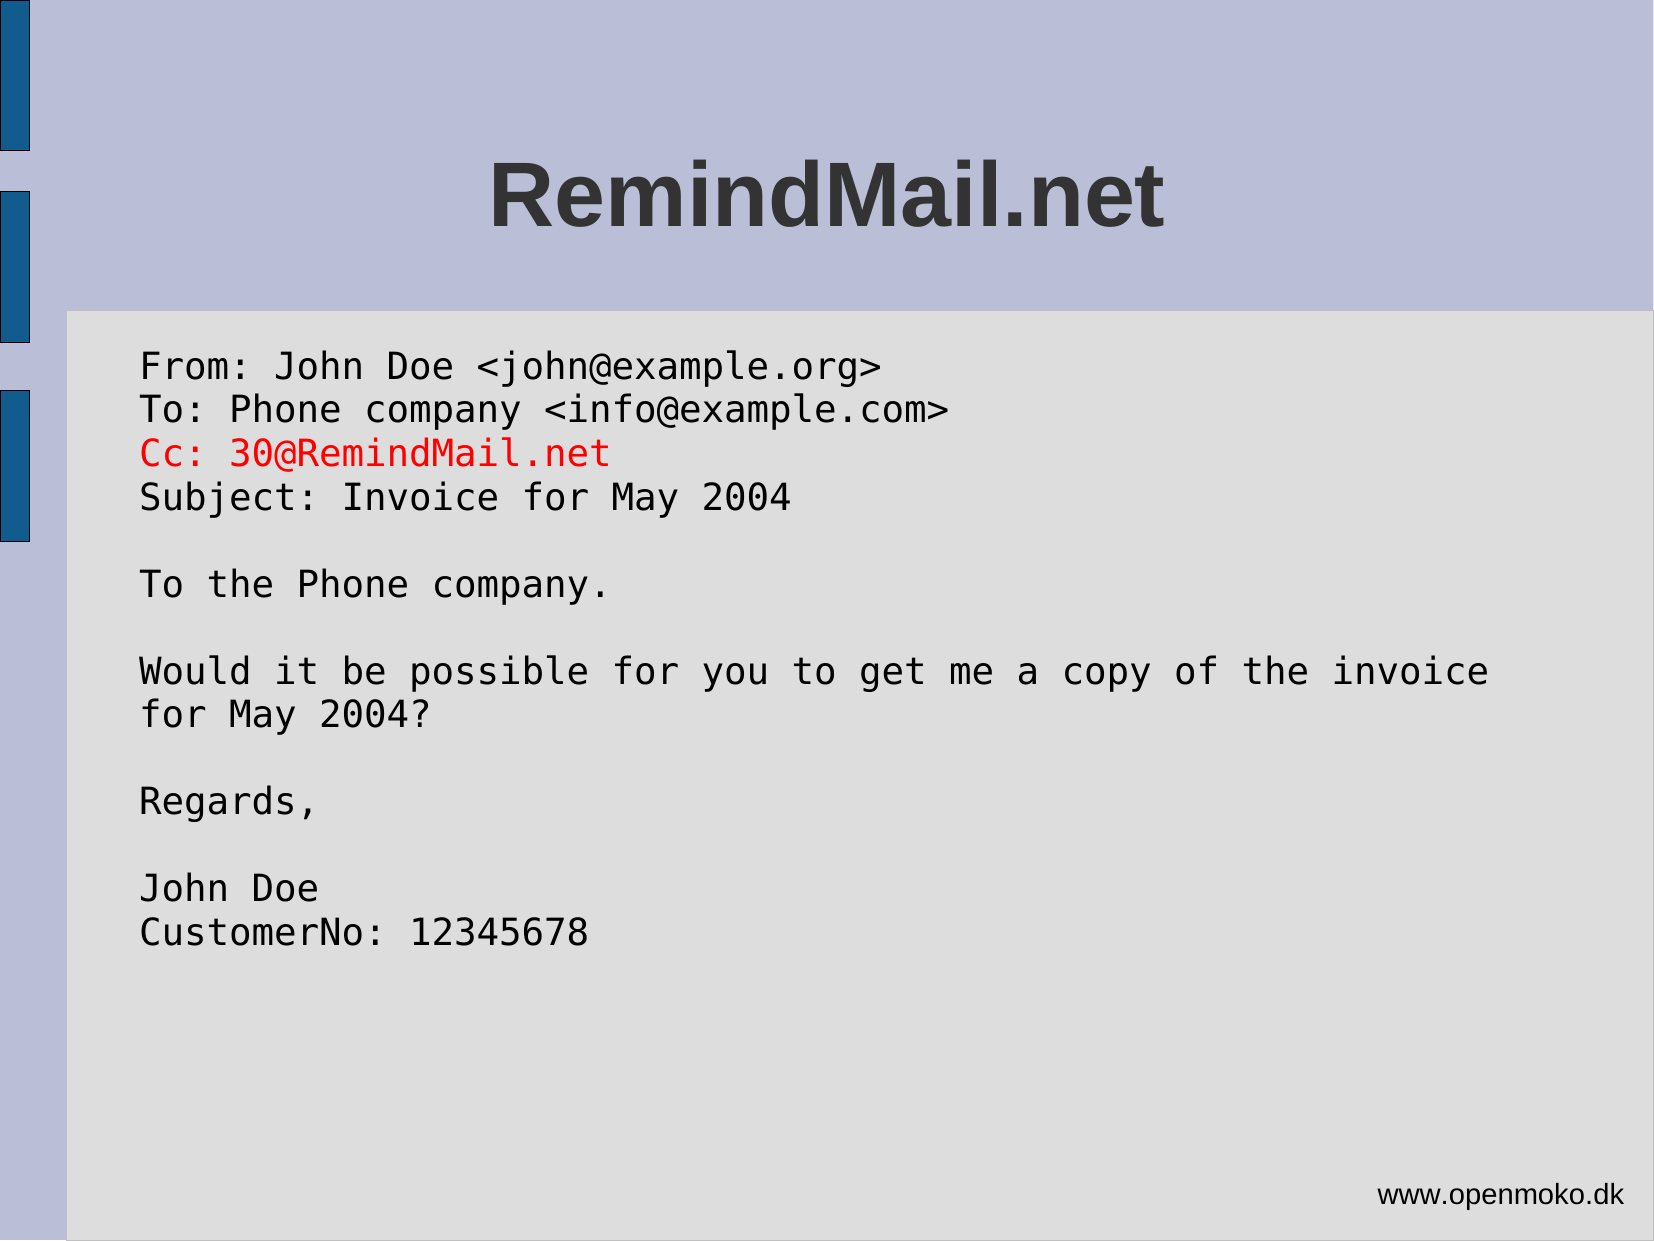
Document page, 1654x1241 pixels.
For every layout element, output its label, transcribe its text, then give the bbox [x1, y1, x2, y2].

title RemindMail.net [121, 91, 1534, 299]
list From: John Doe <john@example.org> To: Phone company <info@example.com> Cc: 30@RemindMail.net Subject: Invoice for May 2004 To the Phone company. Would it be possible for you to get me a copy of the invoice for May 2004? Regards, John Doe CustomerNo: 12345678 [121, 344, 1534, 1127]
